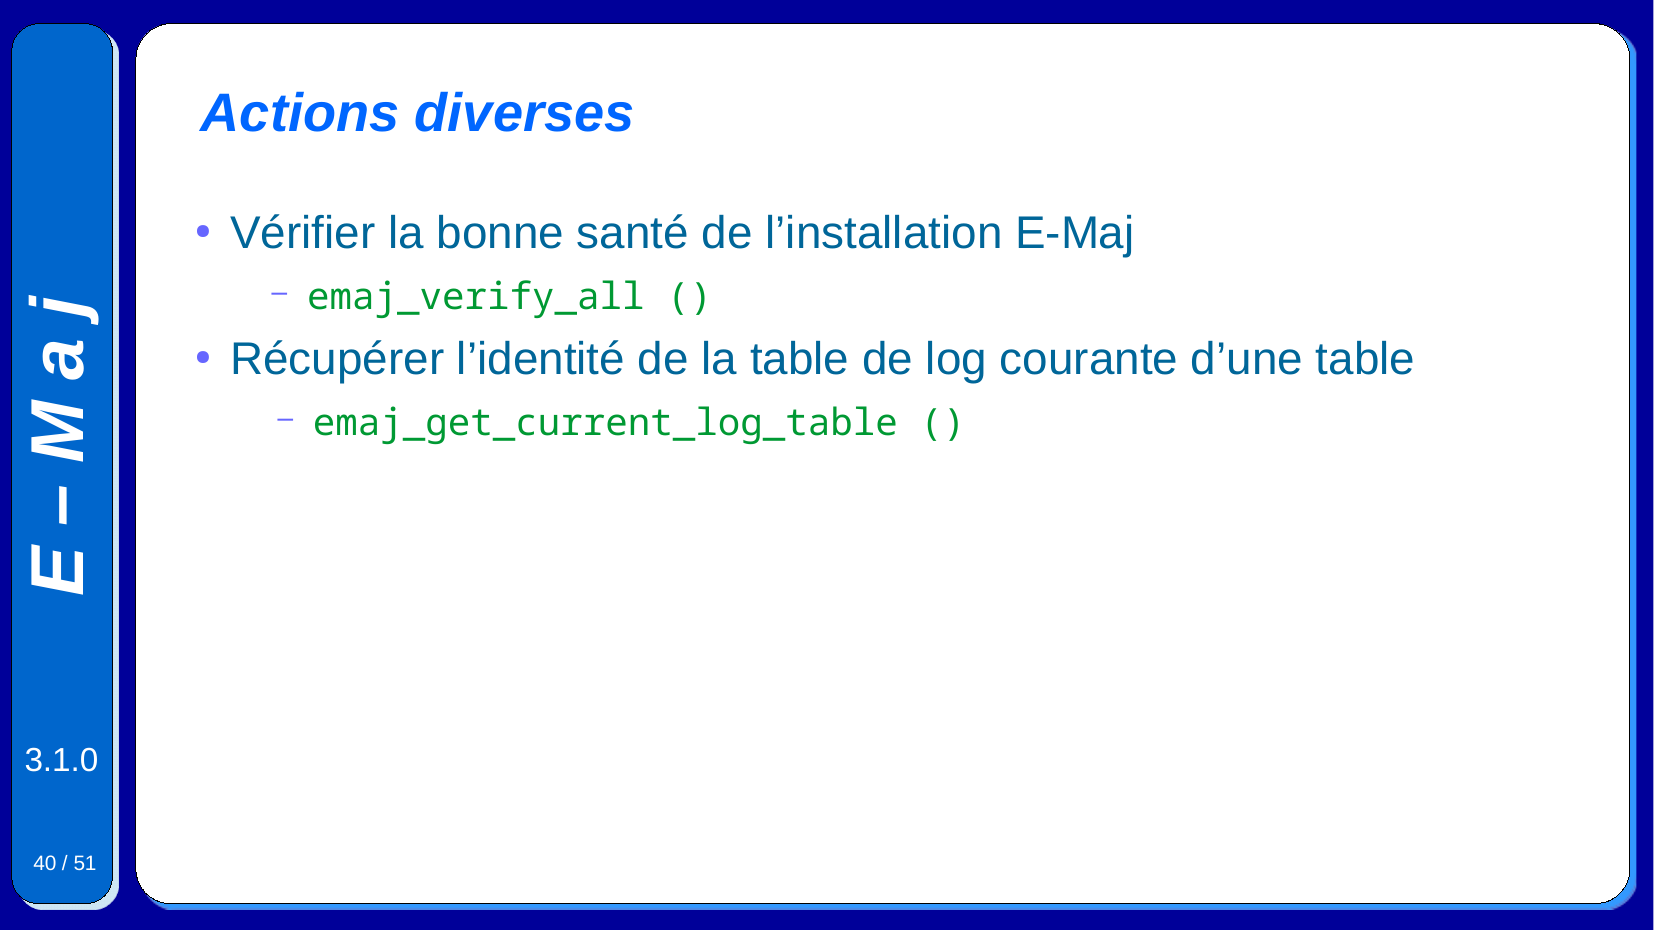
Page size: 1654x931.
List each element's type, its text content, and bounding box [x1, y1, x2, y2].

list Vérifier la bonne santé de l’installation E-Maj emaj_verify_all () Récupérer l’identité de la table de log courante d’une table emaj_get_current_log_table () [177, 206, 1587, 827]
title Actions diverses [200, 34, 1575, 191]
